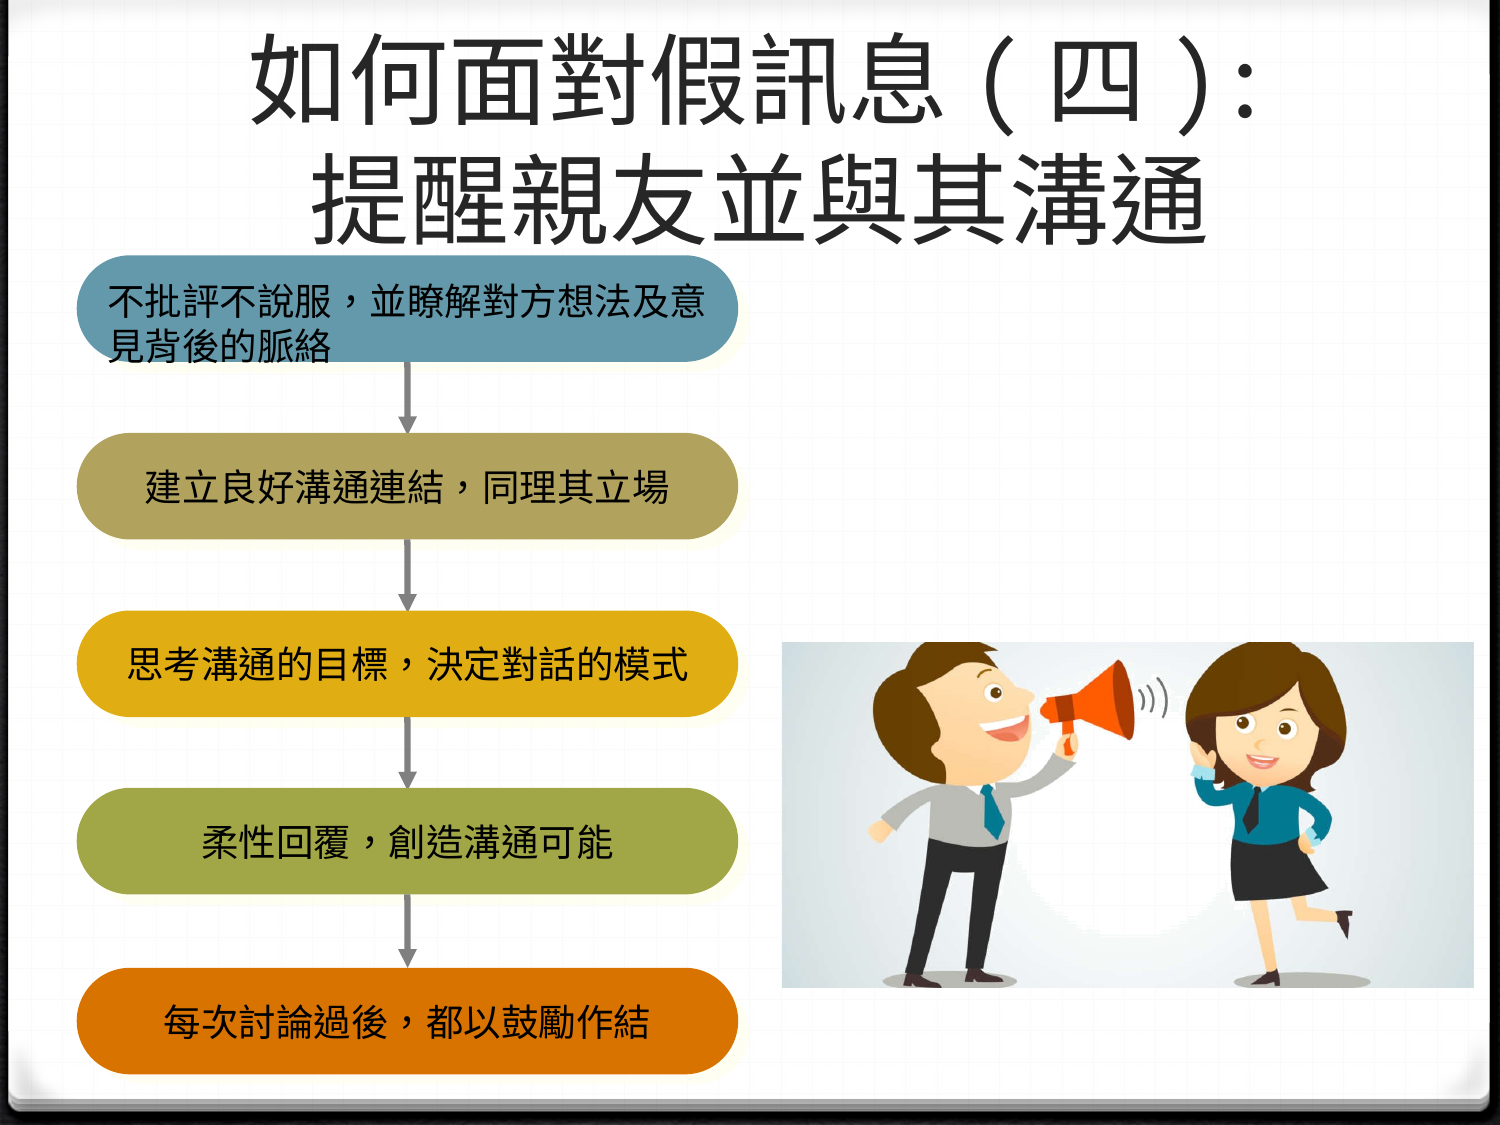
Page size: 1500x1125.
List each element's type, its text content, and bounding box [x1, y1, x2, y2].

picture [0, 0, 1500, 1125]
title 如何面對假訊息(四): 提醒親友並與其溝通 [100, 19, 1420, 256]
text_box 柔性回覆，創造溝通可能 [76, 787, 739, 895]
text_box 不批評不說服，並瞭解對方想法及意見背後的脈絡 [76, 255, 739, 362]
text_box 思考溝通的目標，決定對話的模式 [76, 610, 739, 718]
text_box 建立良好溝通連結，同理其立場 [76, 432, 739, 540]
text_box 每次討論過後，都以鼓勵作結 [76, 967, 739, 1075]
